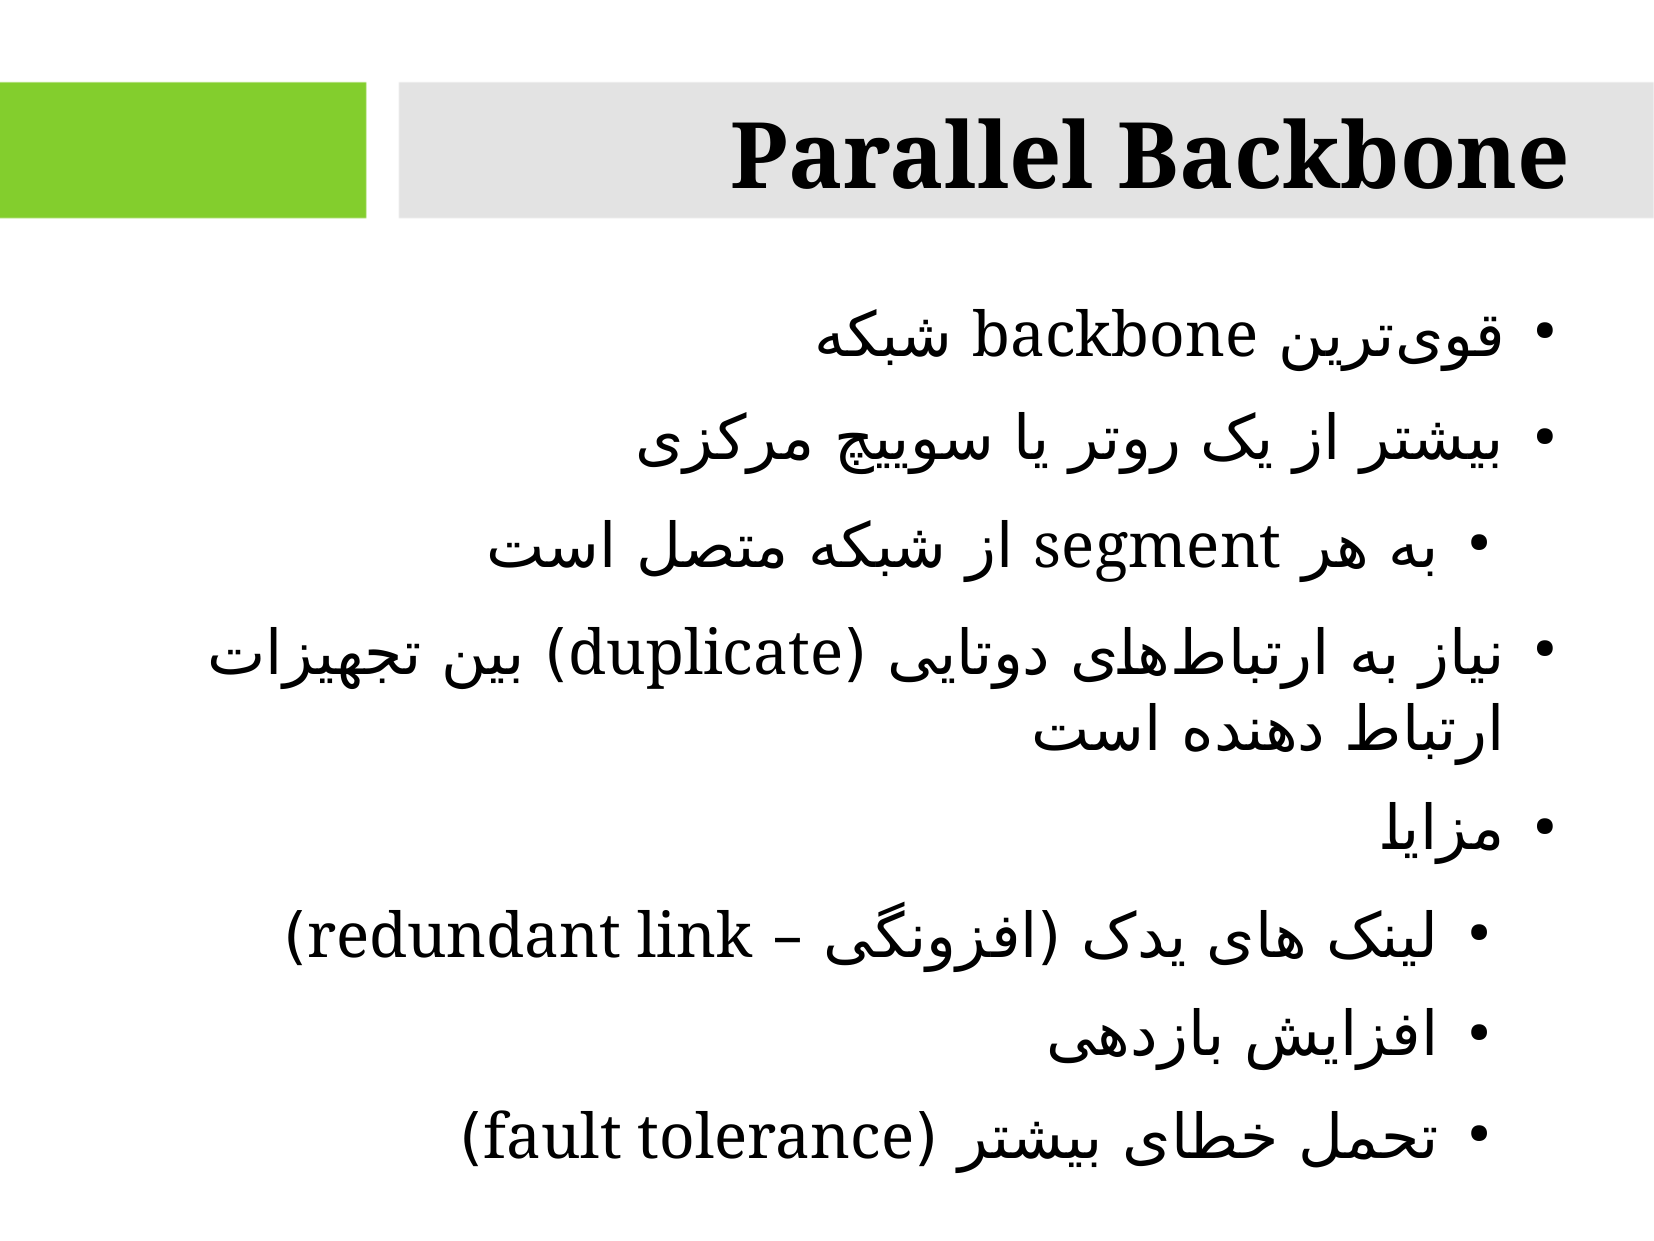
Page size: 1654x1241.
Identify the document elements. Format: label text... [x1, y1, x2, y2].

list قوی‌ترین backbone شبکه بیشتر از یک روتر یا سوییچ مرکزی به هر segment از شبکه متصل است نیاز به ارتباط‌های دوتایی (duplicate) بین تجهیزات ارتباط دهنده است مزایا لینک های یدک (افزونگی – redundant link) افزایش بازدهی تحمل خطای بیشتر (fault tolerance) [82, 290, 1571, 1182]
picture [0, 0, 1654, 1241]
title Parallel Backbone [82, 49, 1571, 257]
